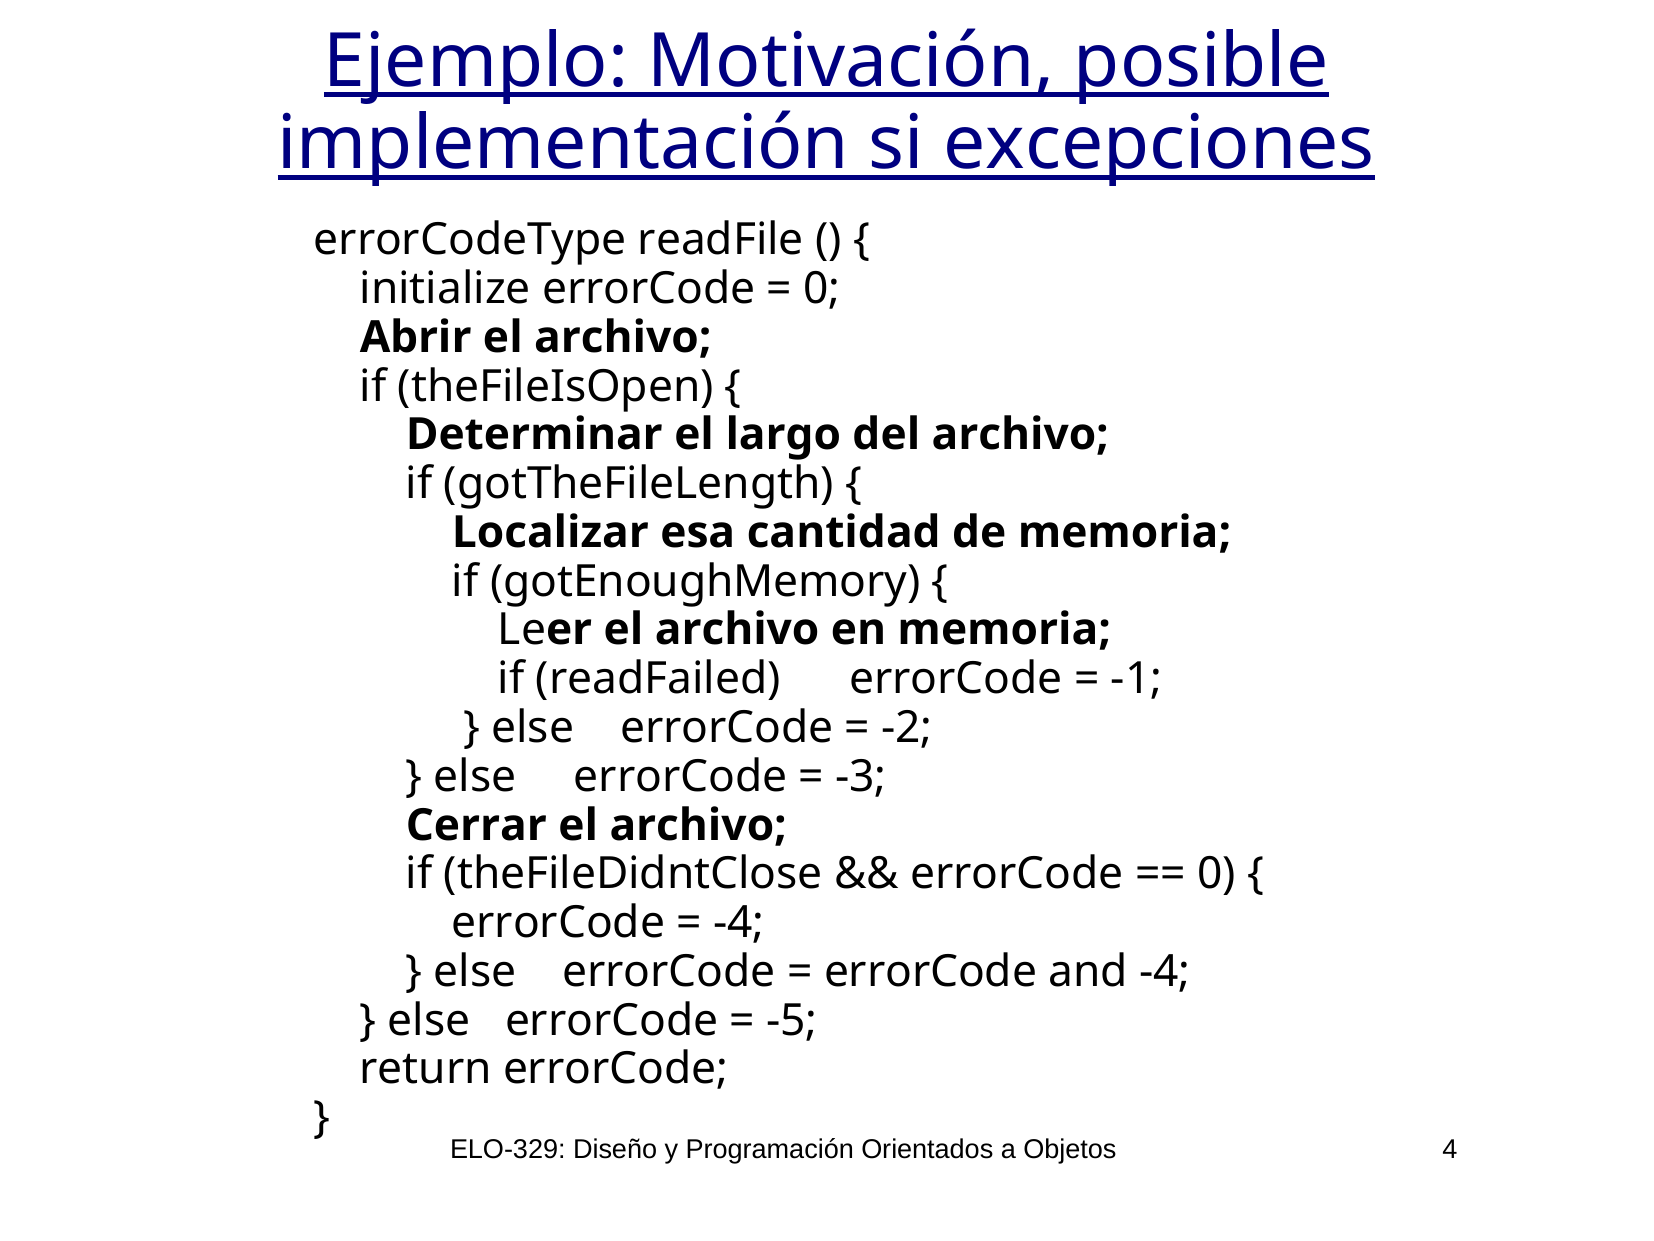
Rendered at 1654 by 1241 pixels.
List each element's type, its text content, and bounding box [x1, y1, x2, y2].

list errorCodeType readFile () { initialize errorCode = 0; Abrir el archivo; if (theFileIsOpen) { Determinar el largo del archivo; if (gotTheFileLength) { Localizar esa cantidad de memoria; if (gotEnoughMemory) { Leer el archivo en memoria; if (readFailed) errorCode = -1; } else errorCode = -2; } else errorCode = -3; Cerrar el archivo; if (theFileDidntClose && errorCode == 0) { errorCode = -4; } else errorCode = errorCode and -4; } else errorCode = -5; return errorCode; } [313, 211, 1548, 1149]
title Ejemplo: Motivación, posible implementación si excepciones [82, 17, 1571, 183]
